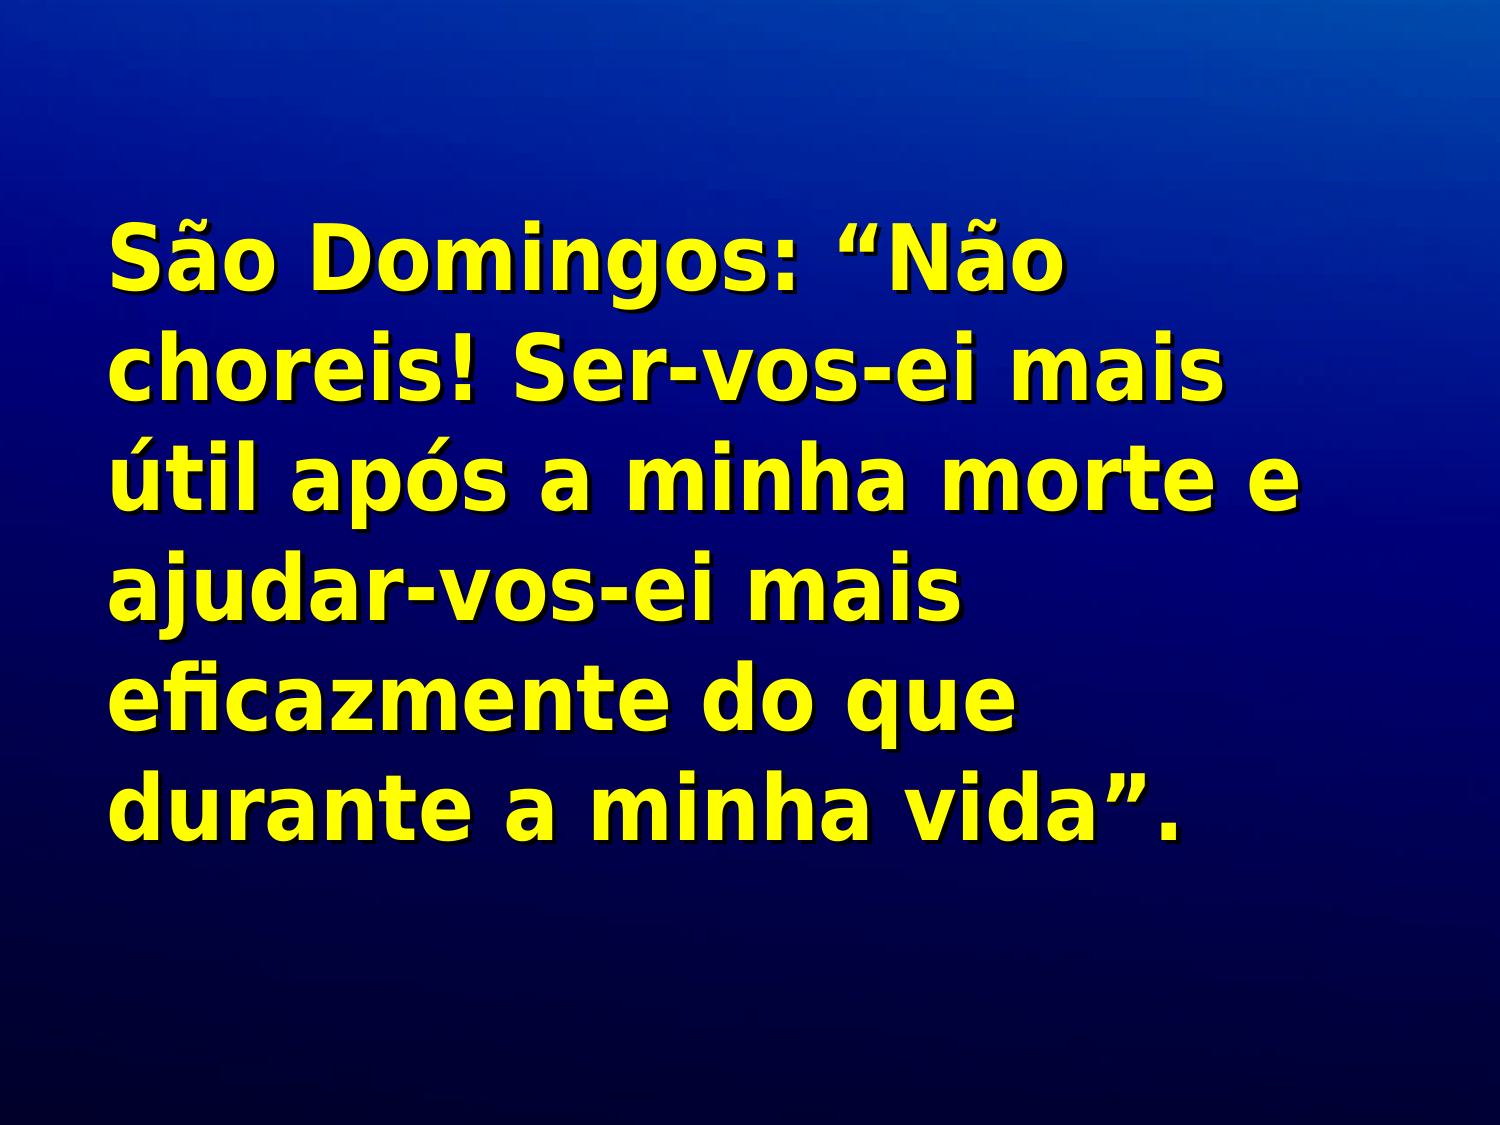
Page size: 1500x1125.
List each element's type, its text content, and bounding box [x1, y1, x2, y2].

text_box São Domingos: “Não choreis! Ser-vos-ei mais útil após a minha morte e ajudar-vos-ei mais eficazmente do que durante a minha vida”. [92, 82, 1418, 1040]
picture [0, 0, 1500, 1125]
